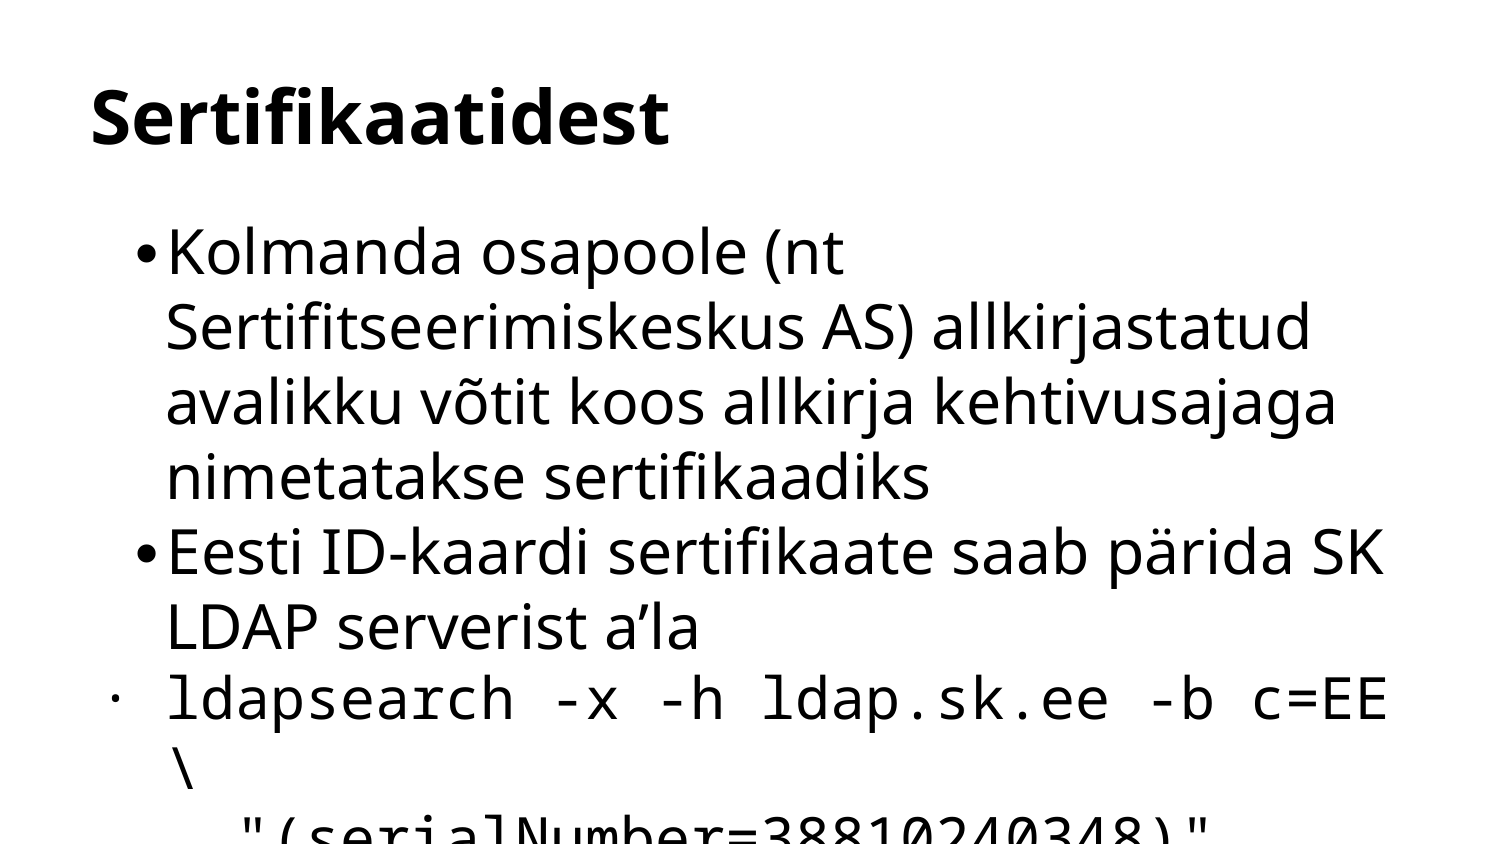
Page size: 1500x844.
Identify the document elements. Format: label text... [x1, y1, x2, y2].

title Sertifikaatidest [75, 33, 1425, 175]
list Kolmanda osapoole (nt Sertifitseerimiskeskus AS) allkirjastatud avalikku võtit koos allkirja kehtivusajaga nimetatakse sertifikaadiks Eesti ID-kaardi sertifikaate saab pärida SK LDAP serverist a’la ldapsearch -x -h ldap.sk.ee -b c=EE \ "(serialNumber=38810240348)" [75, 196, 1425, 808]
